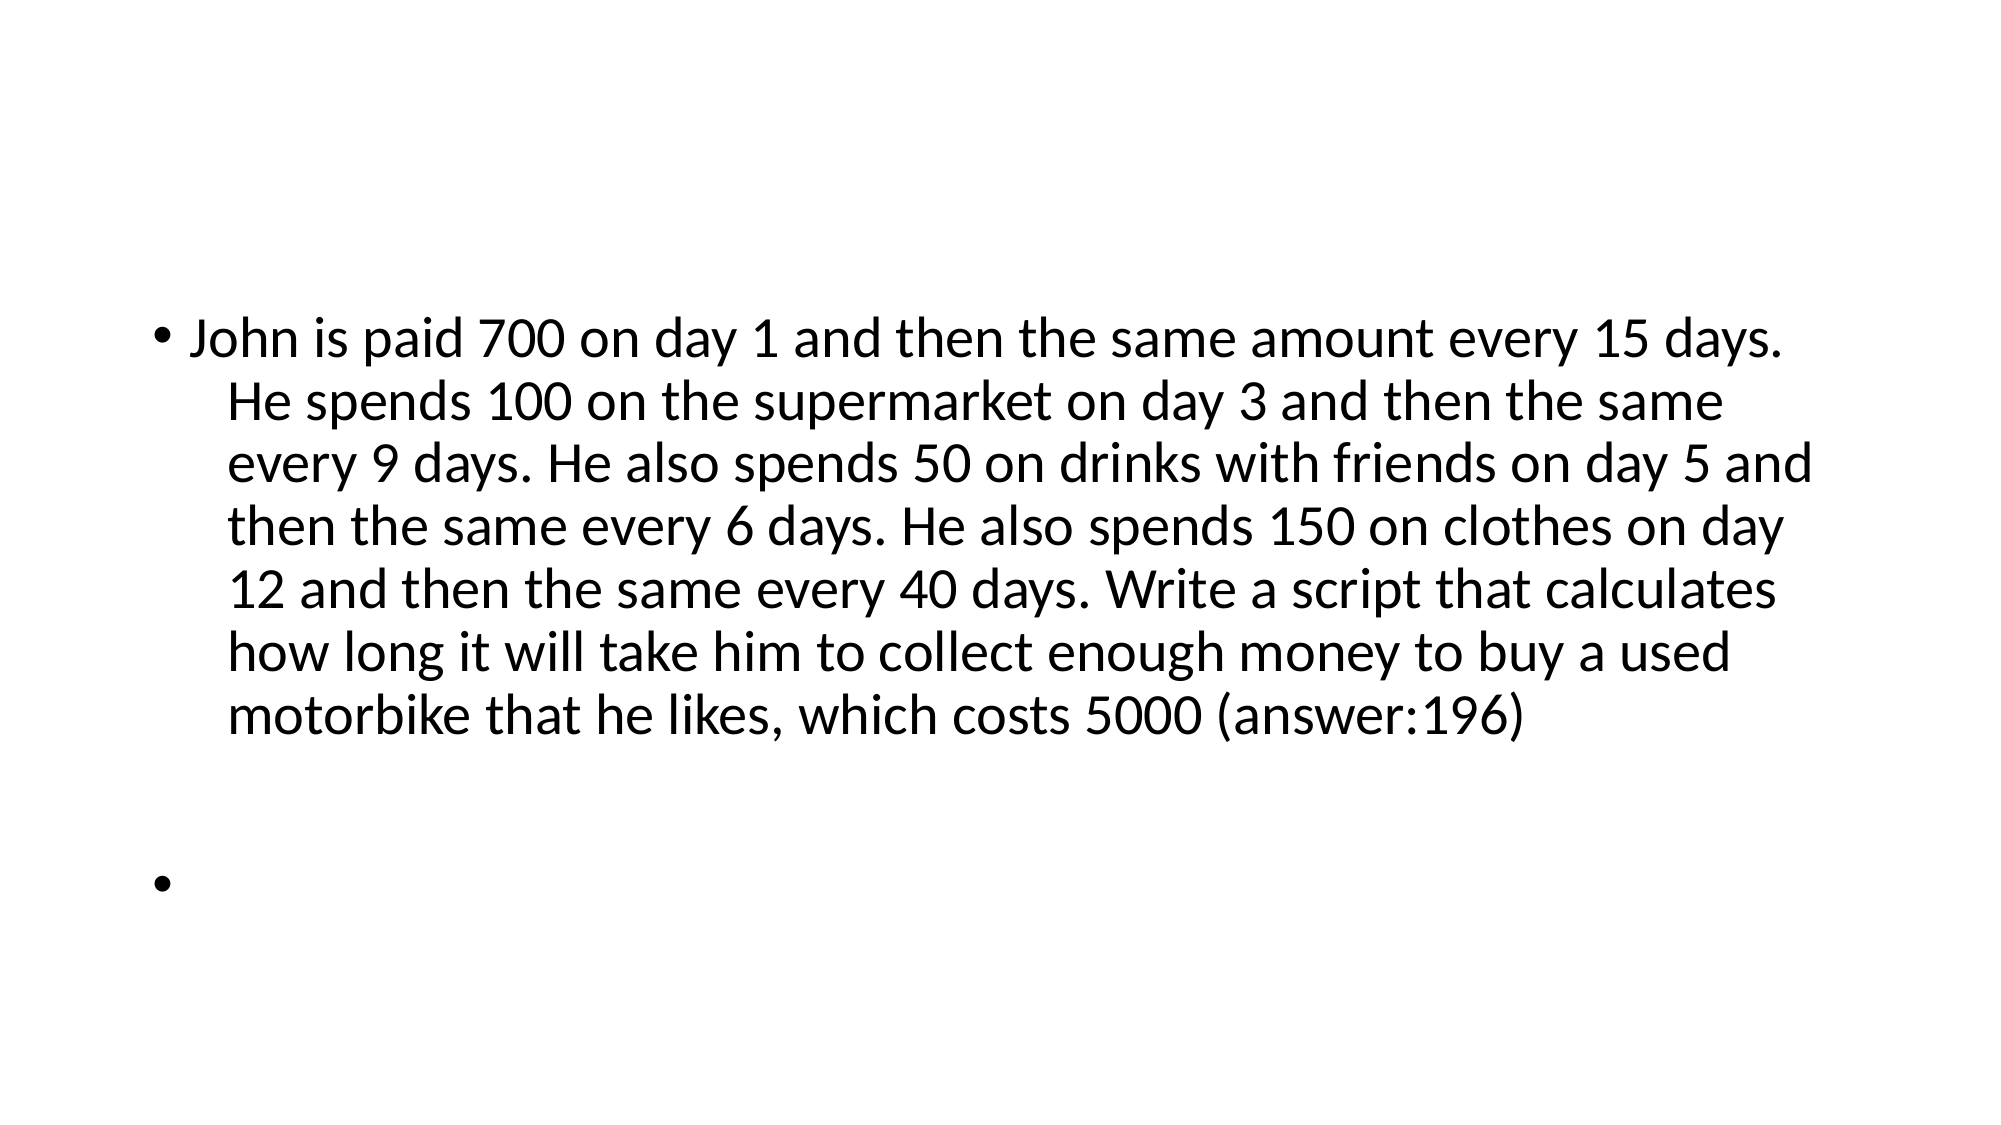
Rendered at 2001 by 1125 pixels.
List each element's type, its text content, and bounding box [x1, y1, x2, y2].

list John is paid 700 on day 1 and then the same amount every 15 days. He spends 100 on the supermarket on day 3 and then the same every 9 days. He also spends 50 on drinks with friends on day 5 and then the same every 6 days. He also spends 150 on clothes on day 12 and then the same every 40 days. Write a script that calculates how long it will take him to collect enough money to buy a used motorbike that he likes, which costs 5000 (answer:196) [137, 299, 1863, 1014]
